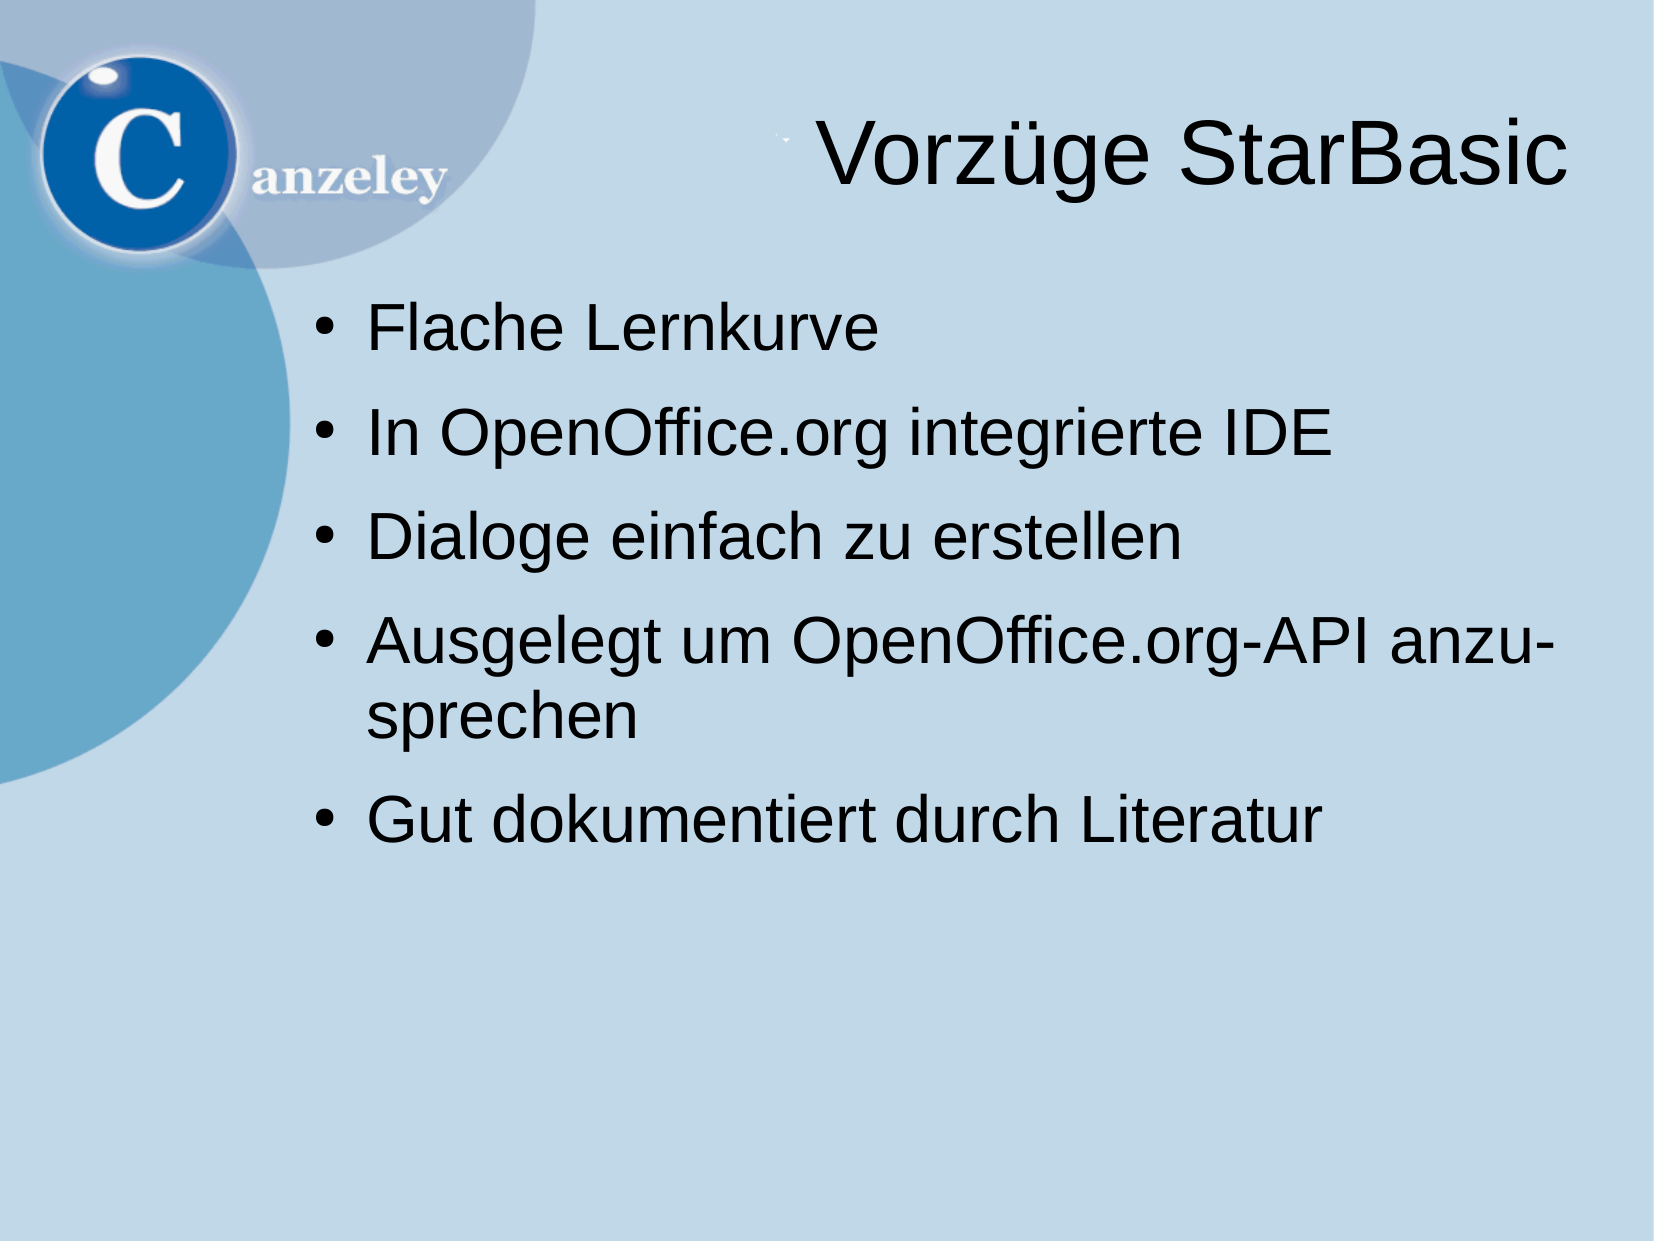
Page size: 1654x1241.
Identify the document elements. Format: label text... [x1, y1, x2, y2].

title Vorzüge StarBasic [82, 56, 1571, 250]
picture [0, 0, 1654, 1241]
list Flache Lernkurve In OpenOffice.org integrierte IDE Dialoge einfach zu erstellen Ausgelegt um OpenOffice.org-API anzu-sprechen Gut dokumentiert durch Literatur [295, 290, 1571, 1094]
